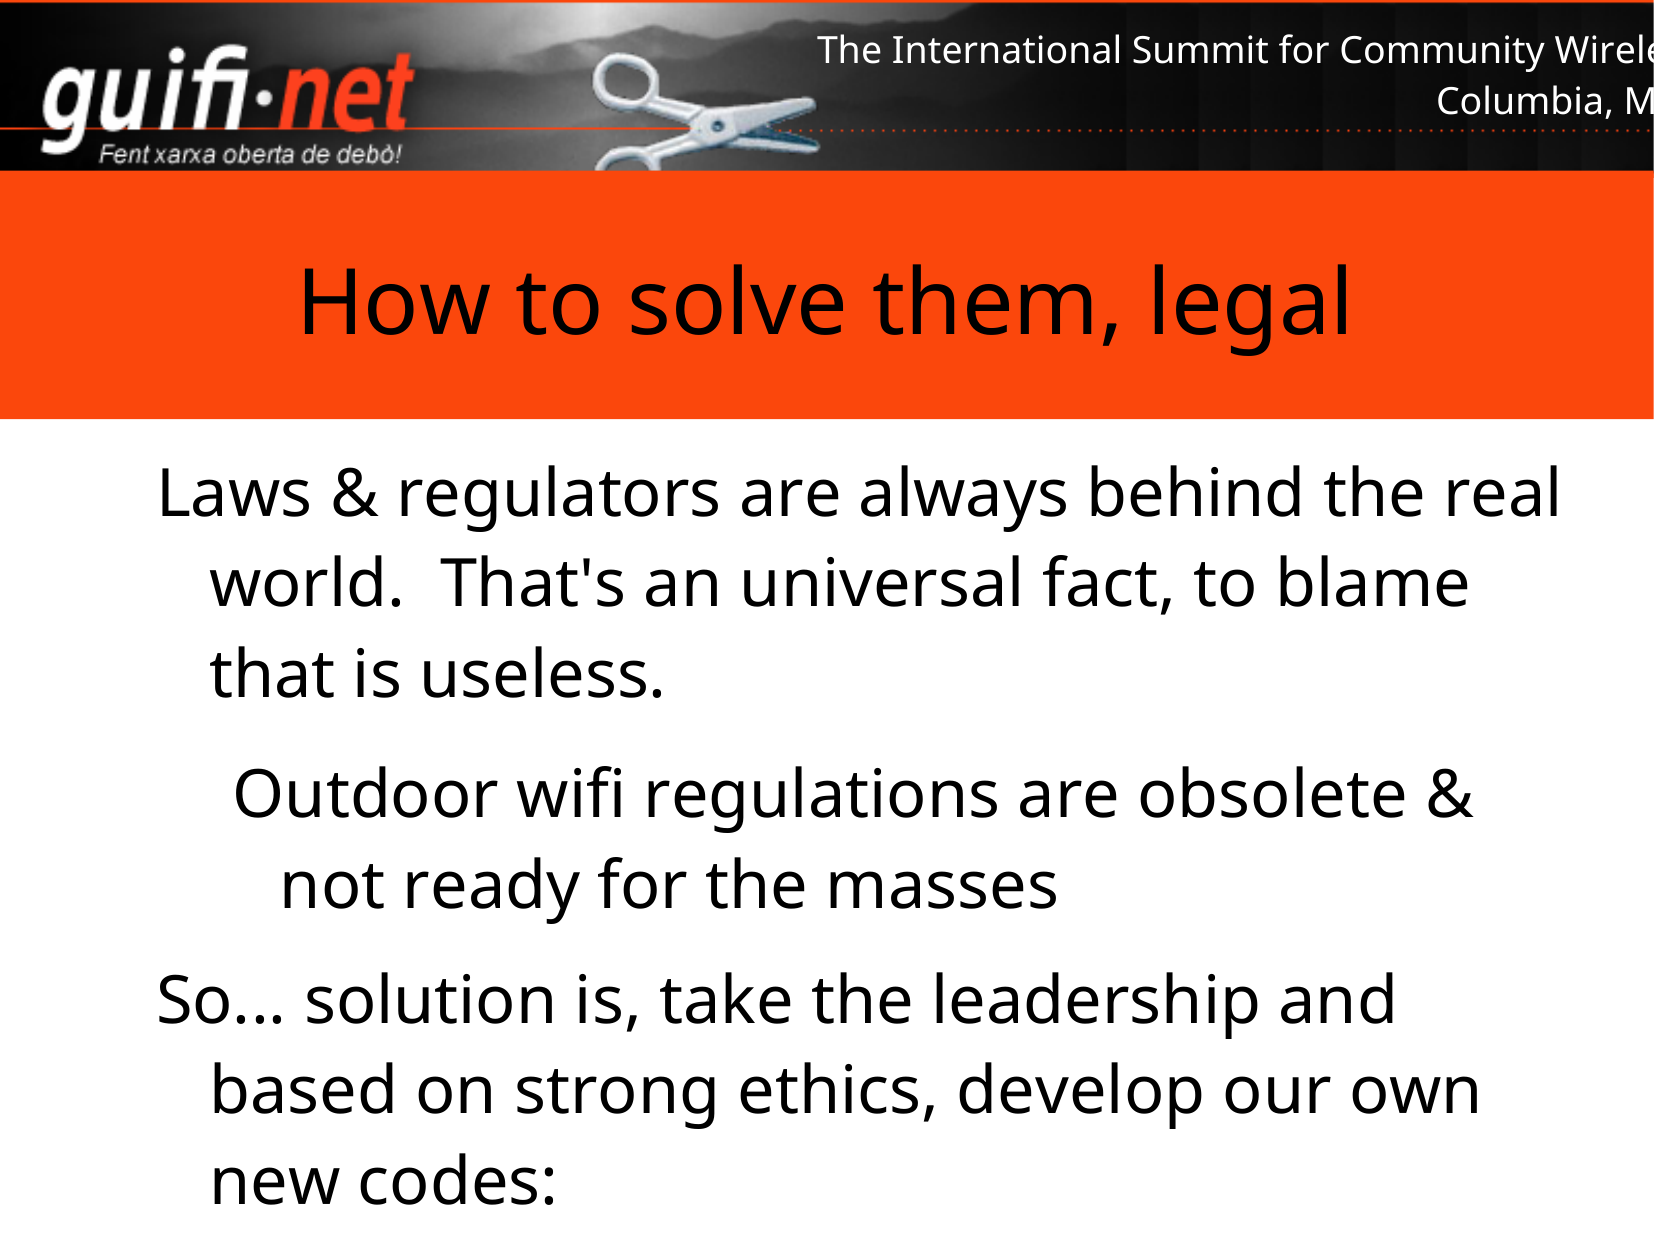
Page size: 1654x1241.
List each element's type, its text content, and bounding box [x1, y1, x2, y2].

title How to solve them, legal [119, 195, 1532, 403]
picture [0, 0, 1654, 170]
list Laws & regulators are always behind the real world. That's an universal fact, to blame that is useless. Outdoor wifi regulations are obsolete & not ready for the masses So... solution is, take the leadership and based on strong ethics, develop our own new codes: Comuns Sensefils / Wireless Commons, Best Practices Code & suggested methodologies/templates for RFP at the public sector. [138, 444, 1589, 1227]
